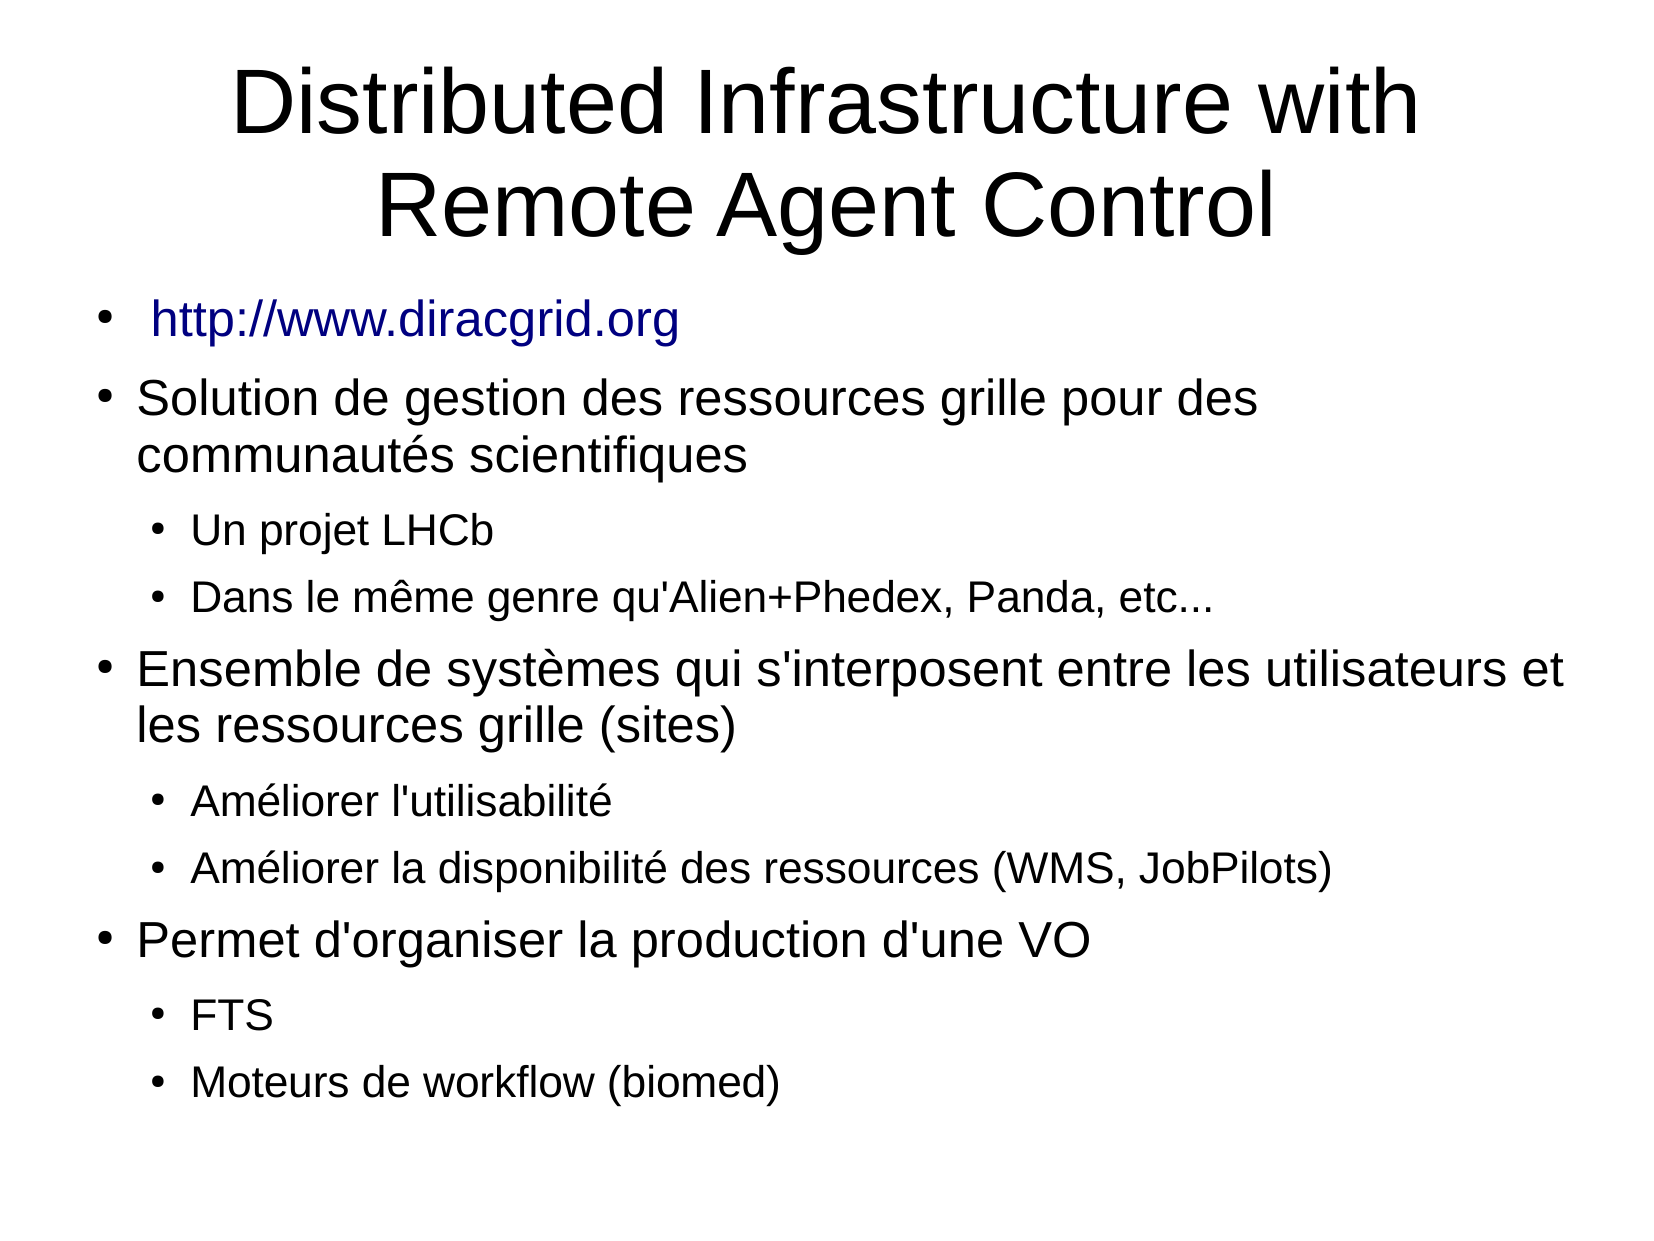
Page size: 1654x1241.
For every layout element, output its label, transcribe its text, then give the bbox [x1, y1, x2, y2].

list http://www.diracgrid.org Solution de gestion des ressources grille pour des communautés scientifiques Un projet LHCb Dans le même genre qu'Alien+Phedex, Panda, etc... Ensemble de systèmes qui s'interposent entre les utilisateurs et les ressources grille (sites) Améliorer l'utilisabilité Améliorer la disponibilité des ressources (WMS, JobPilots) Permet d'organiser la production d'une VO FTS Moteurs de workflow (biomed) [82, 290, 1571, 1109]
title Distributed Infrastructure with Remote Agent Control [82, 50, 1571, 256]
